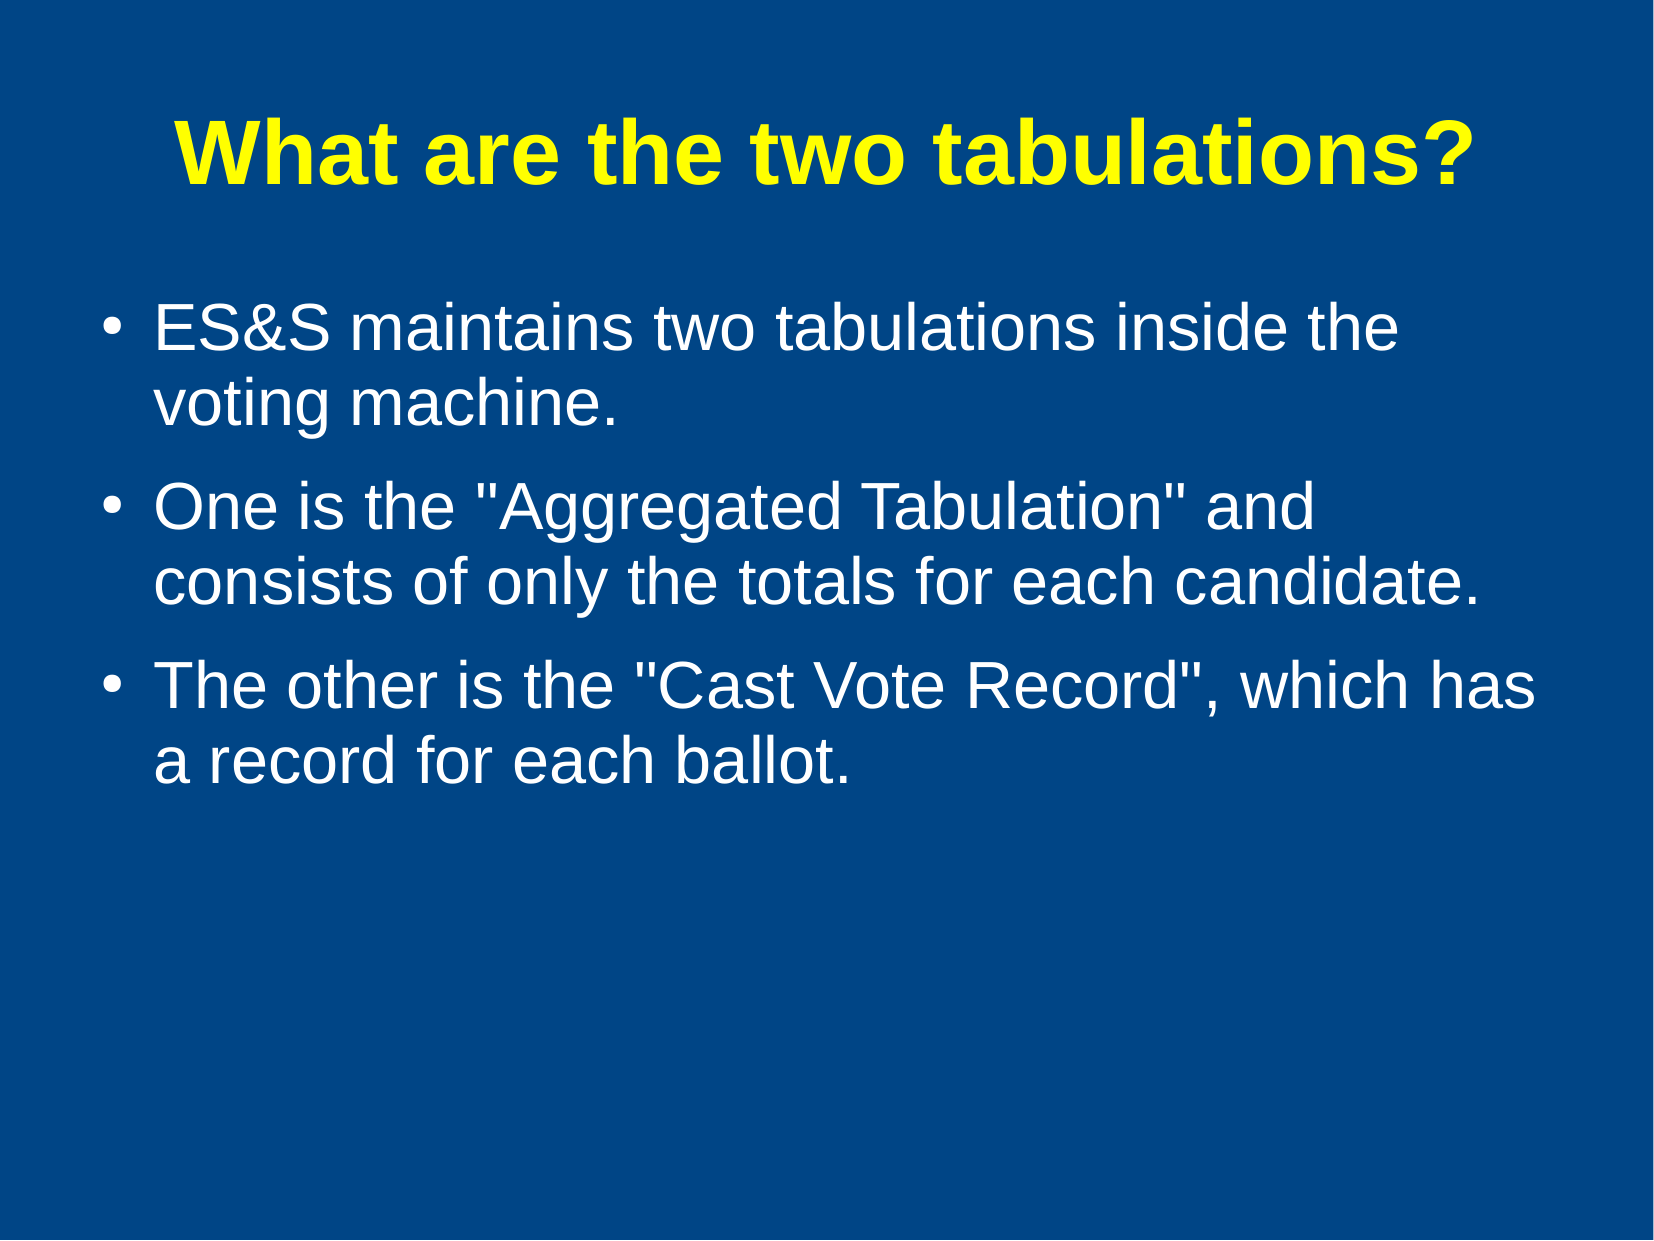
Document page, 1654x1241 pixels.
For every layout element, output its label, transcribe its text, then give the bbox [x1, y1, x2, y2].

title What are the two tabulations? [82, 49, 1571, 257]
list ES&S maintains two tabulations inside the voting machine. One is the "Aggregated Tabulation" and consists of only the totals for each candidate. The other is the "Cast Vote Record", which has a record for each ballot. [82, 290, 1571, 1010]
